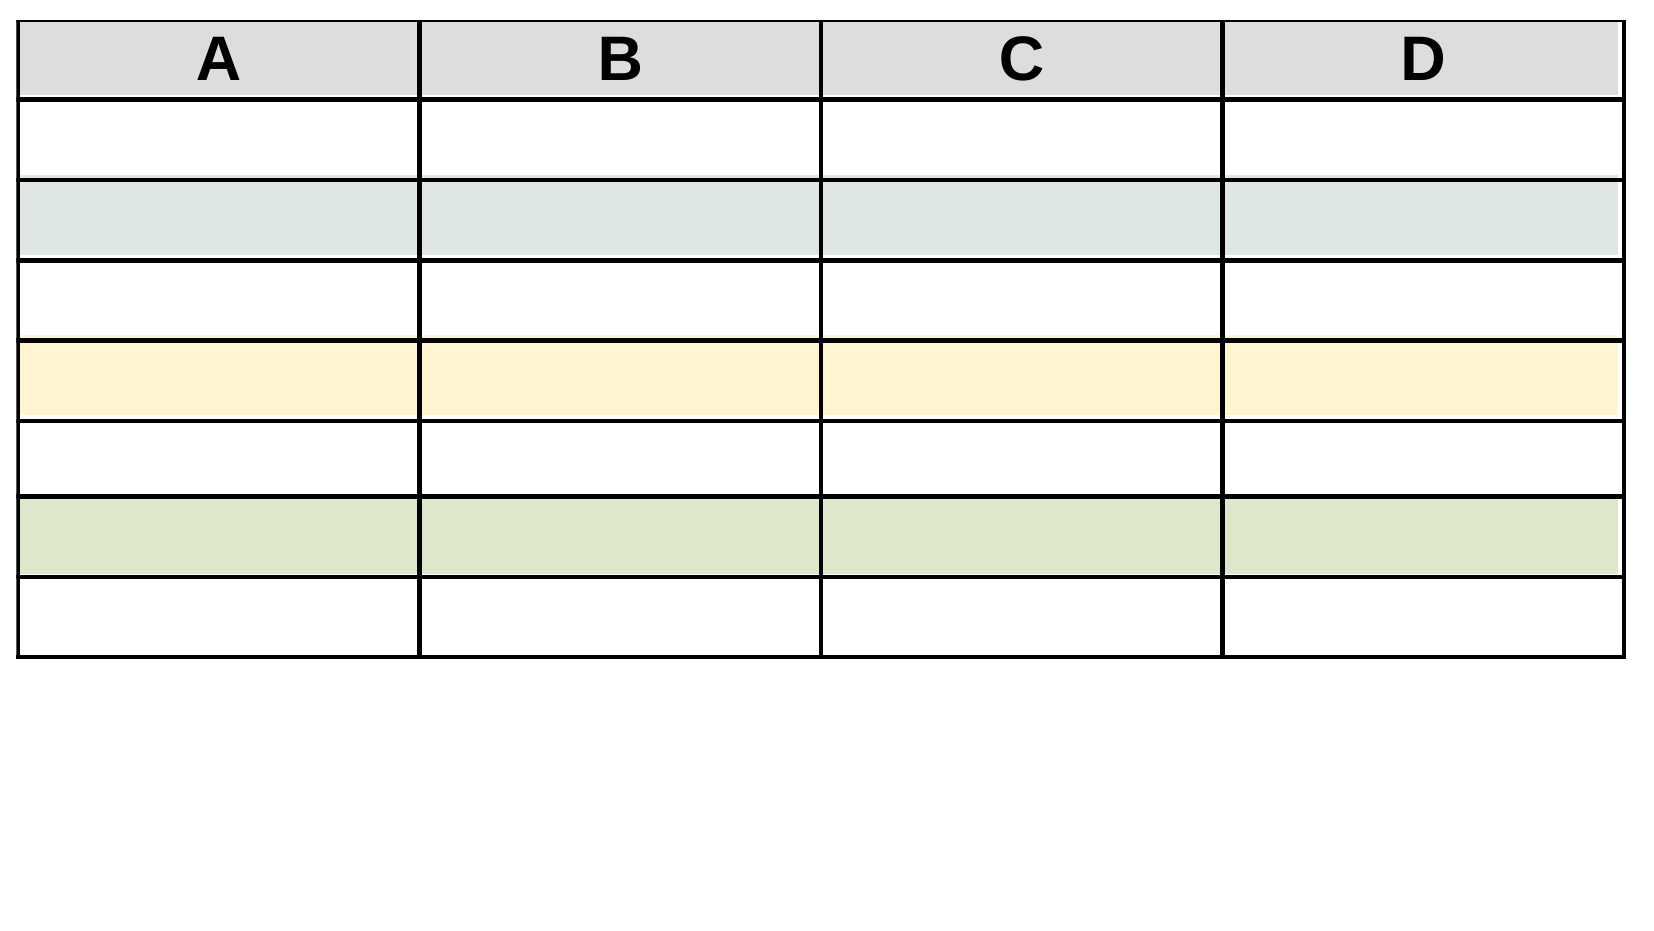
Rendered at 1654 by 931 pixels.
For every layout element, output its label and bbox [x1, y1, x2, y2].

chart [16, 20, 1629, 665]
